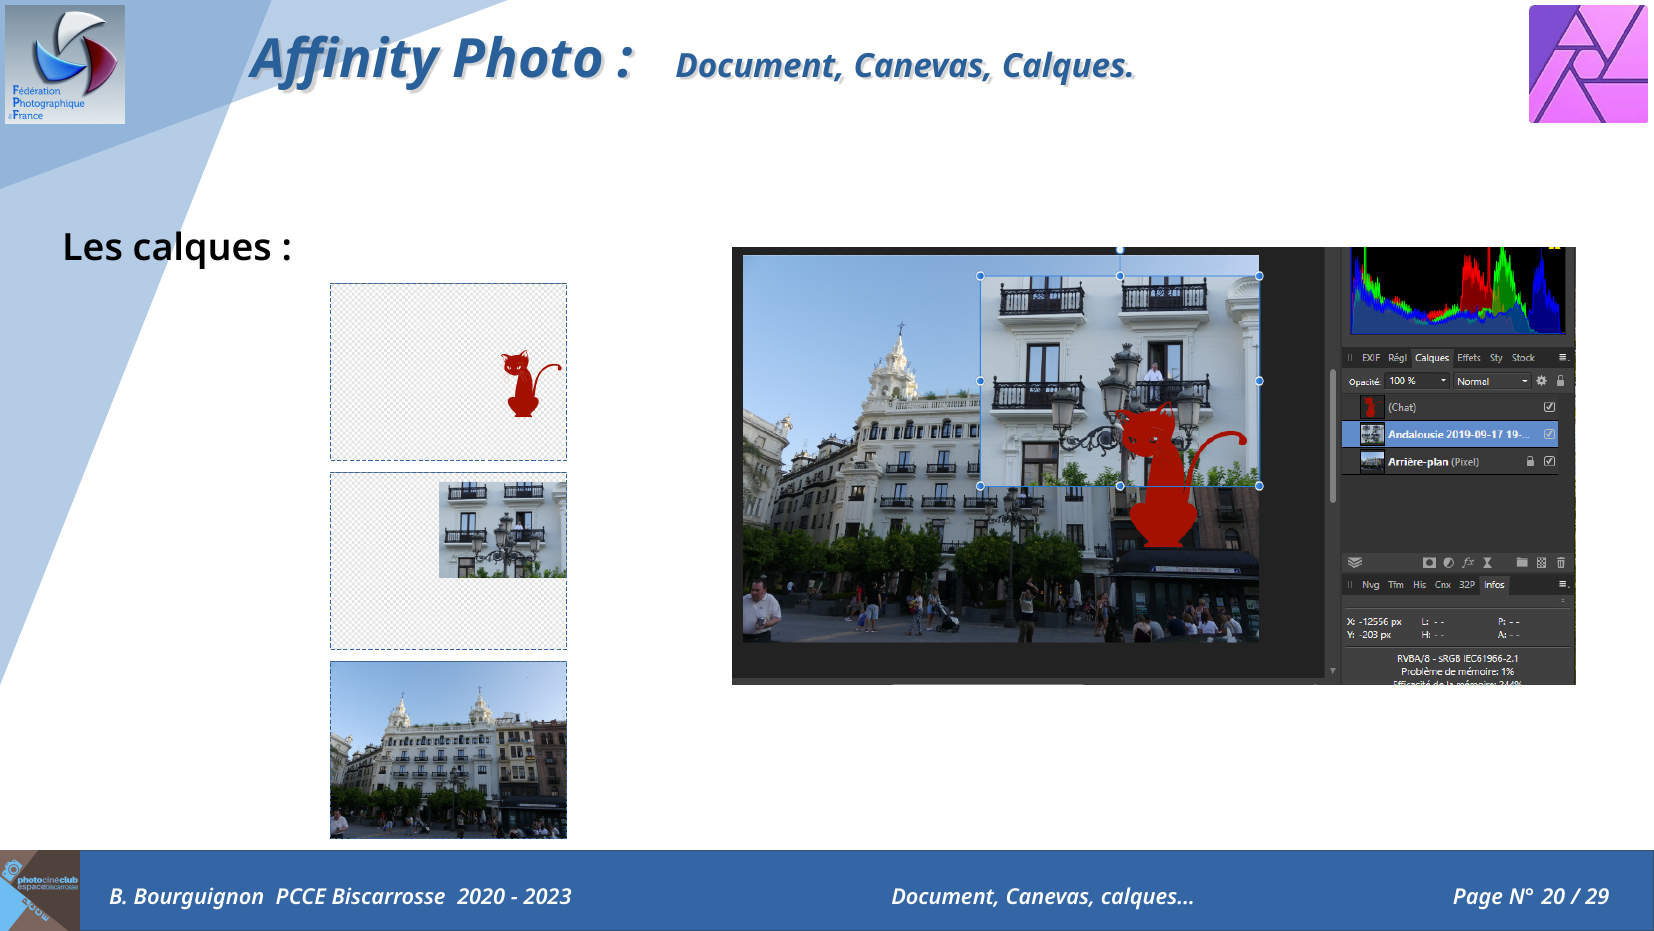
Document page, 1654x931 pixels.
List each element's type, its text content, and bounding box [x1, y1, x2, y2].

picture [1529, 5, 1648, 123]
text_box [23, 224, 662, 817]
picture [330, 283, 567, 461]
picture [330, 661, 567, 839]
picture [732, 247, 1576, 686]
text_box Les calques : [47, 212, 827, 340]
picture [5, 5, 125, 124]
picture [330, 472, 567, 650]
picture [0, 850, 80, 931]
